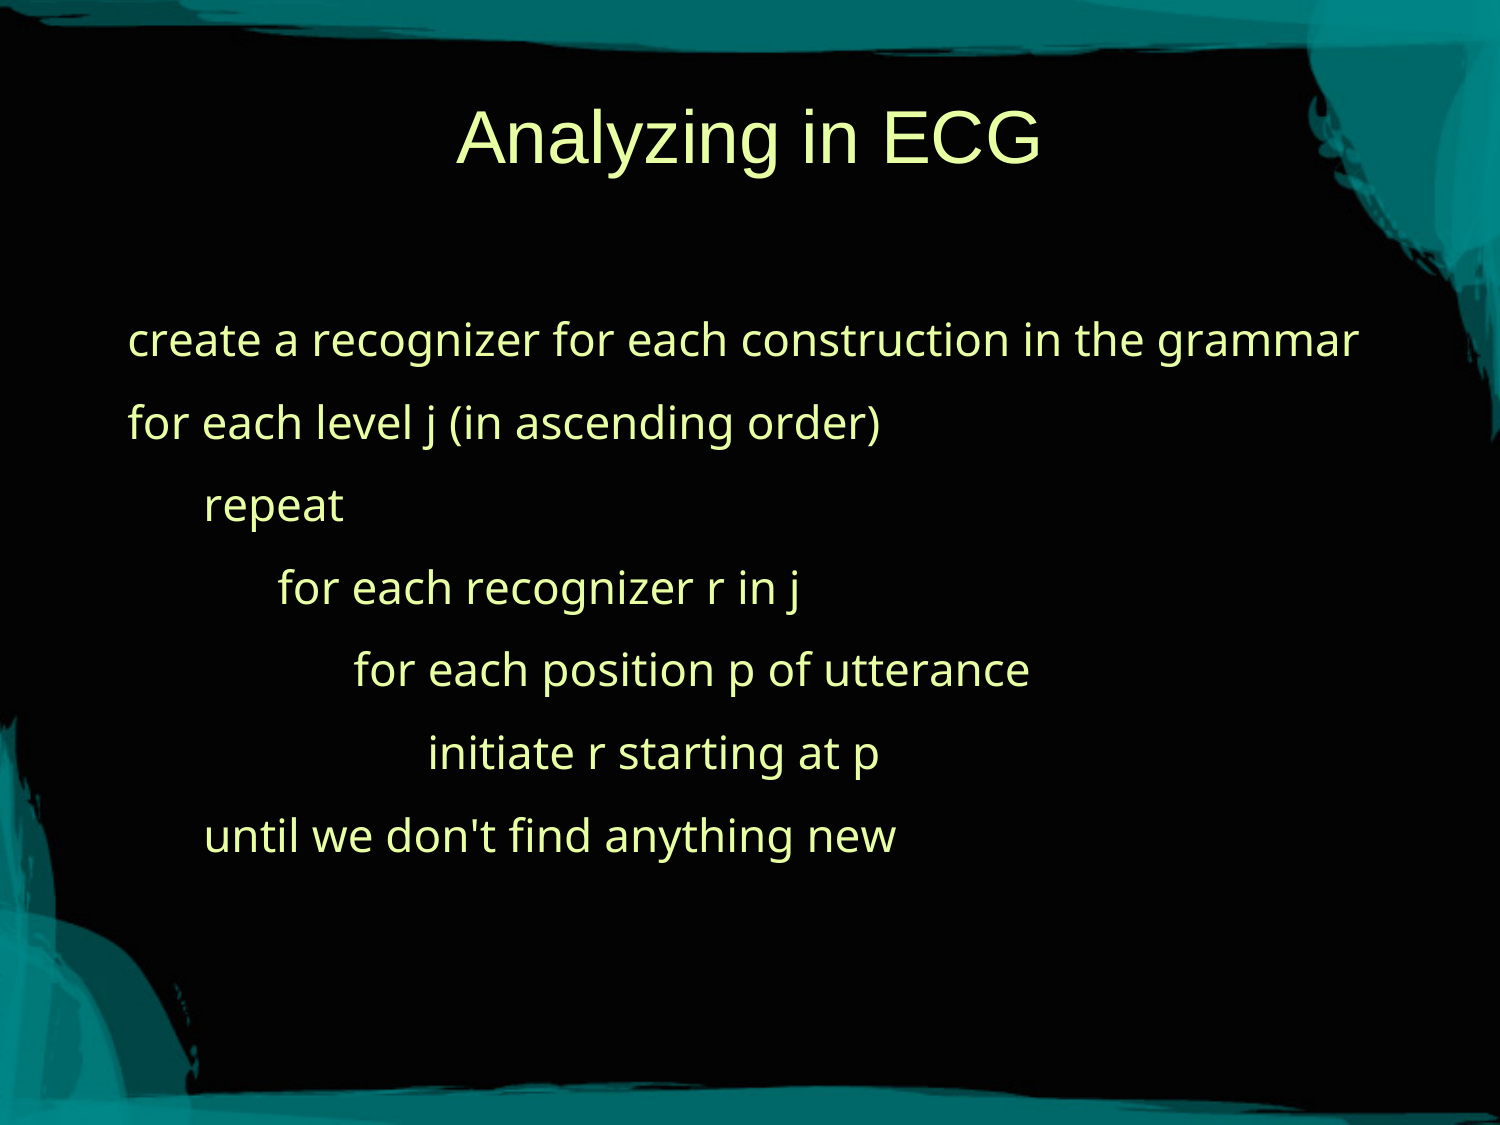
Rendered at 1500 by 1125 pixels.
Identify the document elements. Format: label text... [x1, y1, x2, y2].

picture [0, 0, 1500, 1125]
list create a recognizer for each construction in the grammar for each level j (in ascending order) repeat for each recognizer r in j for each position p of utterance initiate r starting at p until we don't find anything new [112, 299, 1388, 1000]
title Analyzing in ECG [112, 49, 1388, 225]
